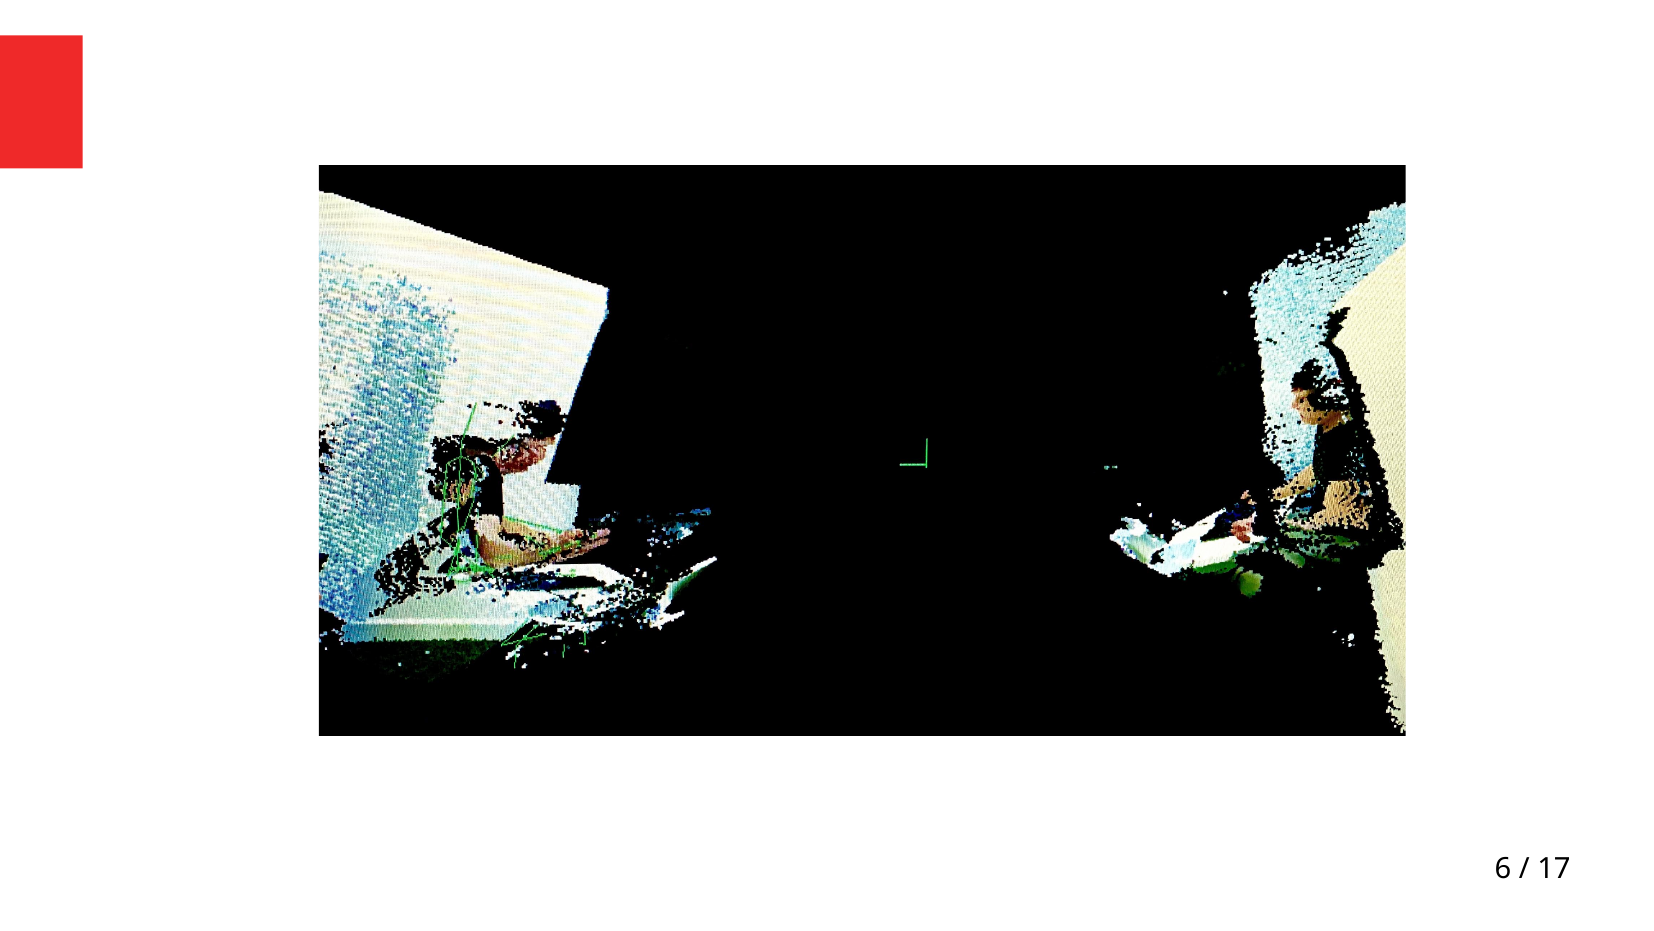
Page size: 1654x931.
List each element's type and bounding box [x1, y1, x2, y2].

picture [318, 165, 1406, 736]
